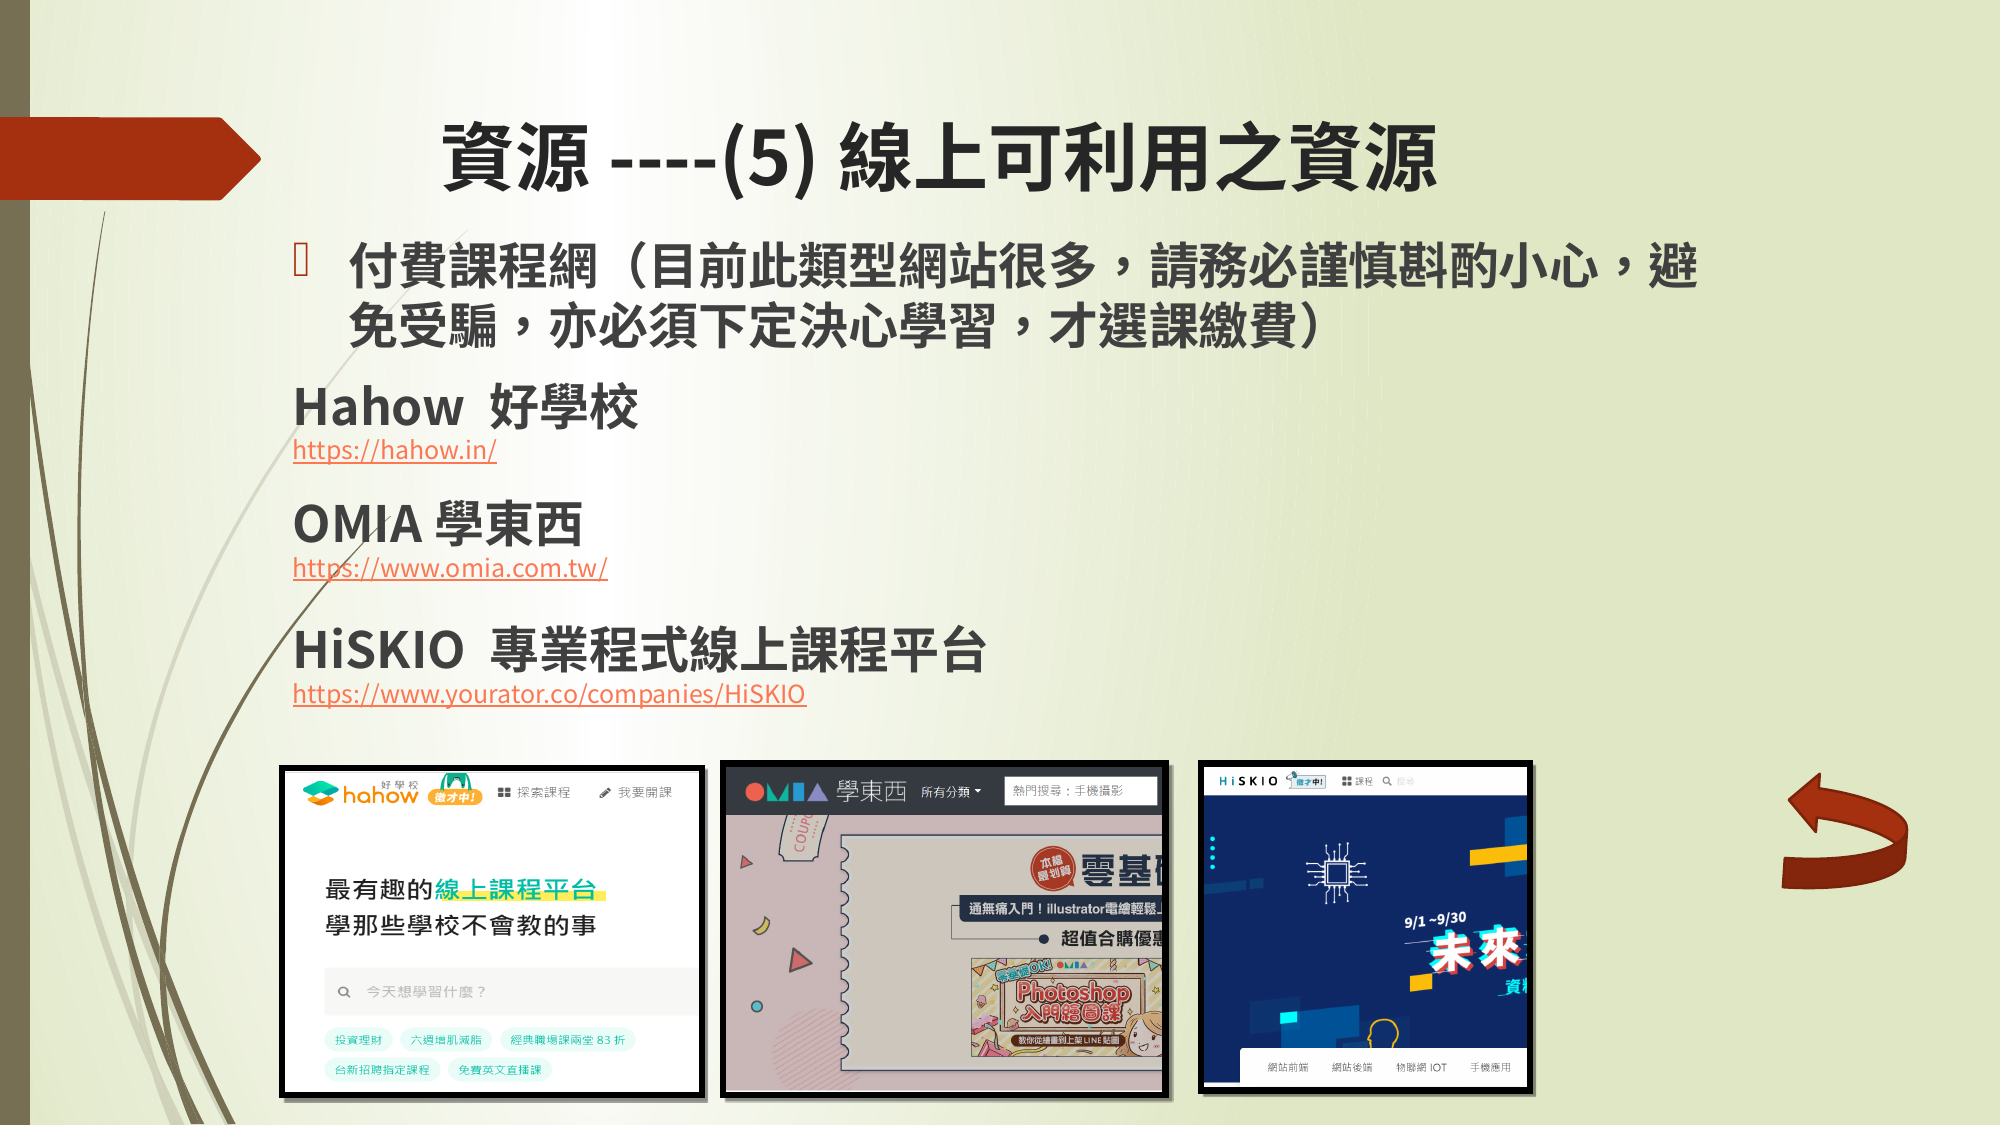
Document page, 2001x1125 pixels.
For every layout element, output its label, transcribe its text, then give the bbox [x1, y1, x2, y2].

picture [726, 766, 1163, 1092]
list 付費課程網（目前此類型網站很多，請務必謹慎斟酌小心，避免受騙，亦必須下定決心學習，才選課繳費） Hahow 好學校 https://hahow.in/ OMIA學東西 https://www.omia.com.tw/ HiSKIO 專業程式線上課程平台 https://www.yourator.co/companies/HiSKIO [277, 226, 1741, 847]
title 資源----(5)線上可利用之資源 [425, 102, 1888, 313]
picture [285, 770, 699, 1092]
text_box [1782, 773, 1908, 889]
picture [1204, 766, 1527, 1088]
